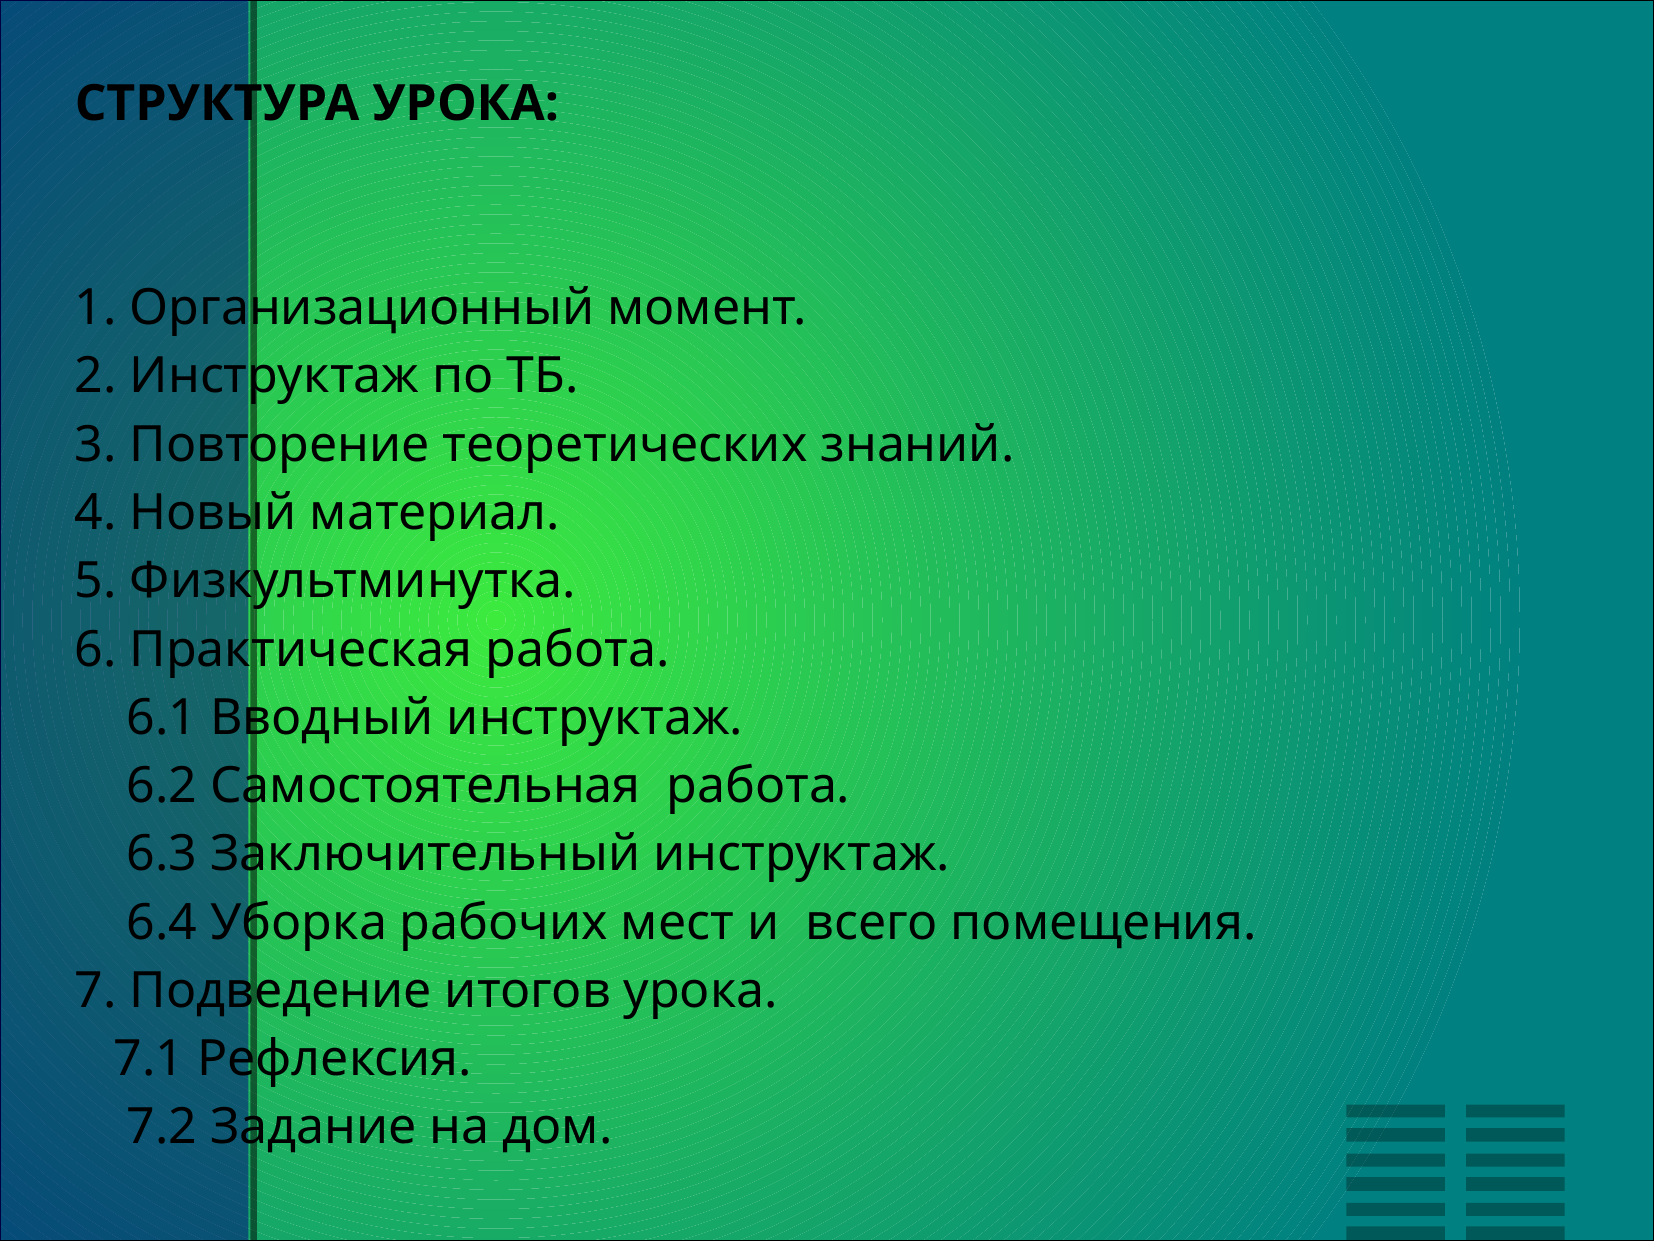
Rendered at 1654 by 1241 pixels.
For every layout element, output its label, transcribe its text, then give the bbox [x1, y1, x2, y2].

text_box СТРУКТУРА УРОКА: 1. Организационный момент. 2. Инструктаж по ТБ. 3. Повторение теоретических знаний. 4. Новый материал. 5. Физкультминутка. 6. Практическая работа. 6.1 Вводный инструктаж. 6.2 Самостоятельная работа. 6.3 Заключительный инструктаж. 6.4 Уборка рабочих мест и всего помещения. 7. Подведение итогов урока. 7.1 Рефлексия. 7.2 Задание на дом. [37, 59, 1595, 1241]
